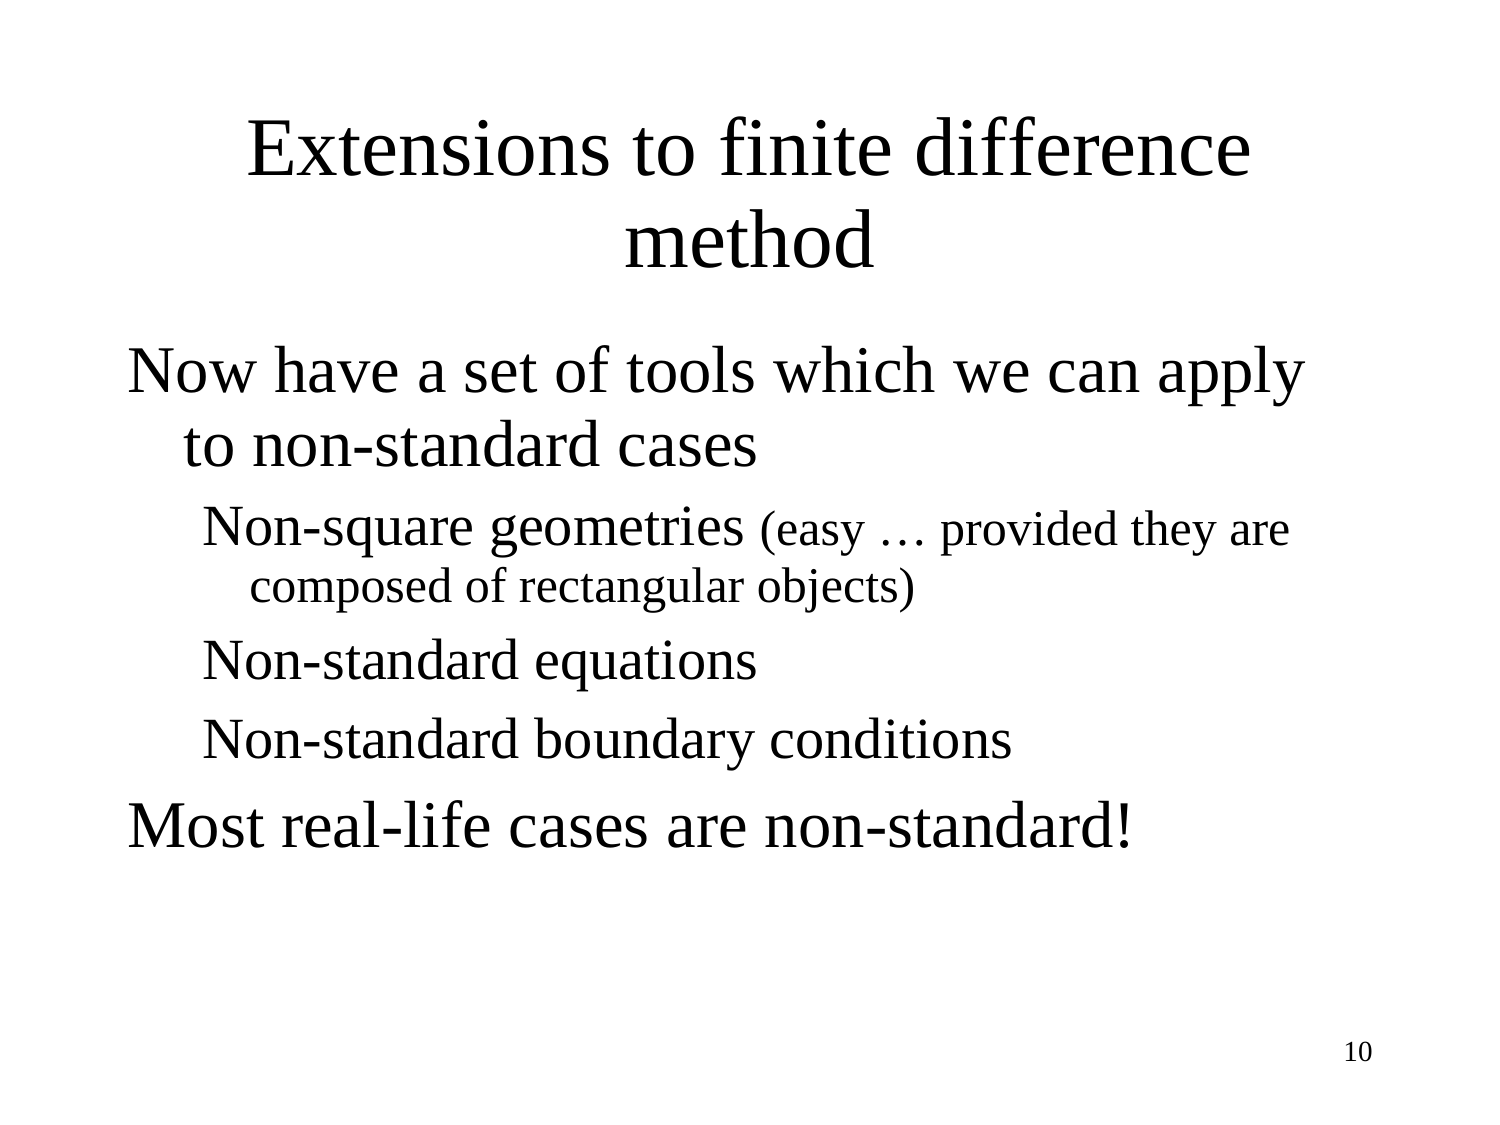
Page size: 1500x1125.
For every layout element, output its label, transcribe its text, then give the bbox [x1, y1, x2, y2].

title Extensions to finite difference method [112, 86, 1388, 302]
list Now have a set of tools which we can apply to non-standard cases Non-square geometries (easy … provided they are composed of rectangular objects) Non-standard equations Non-standard boundary conditions Most real-life cases are non-standard! [112, 324, 1388, 1001]
text_box <number> [1074, 1025, 1388, 1101]
